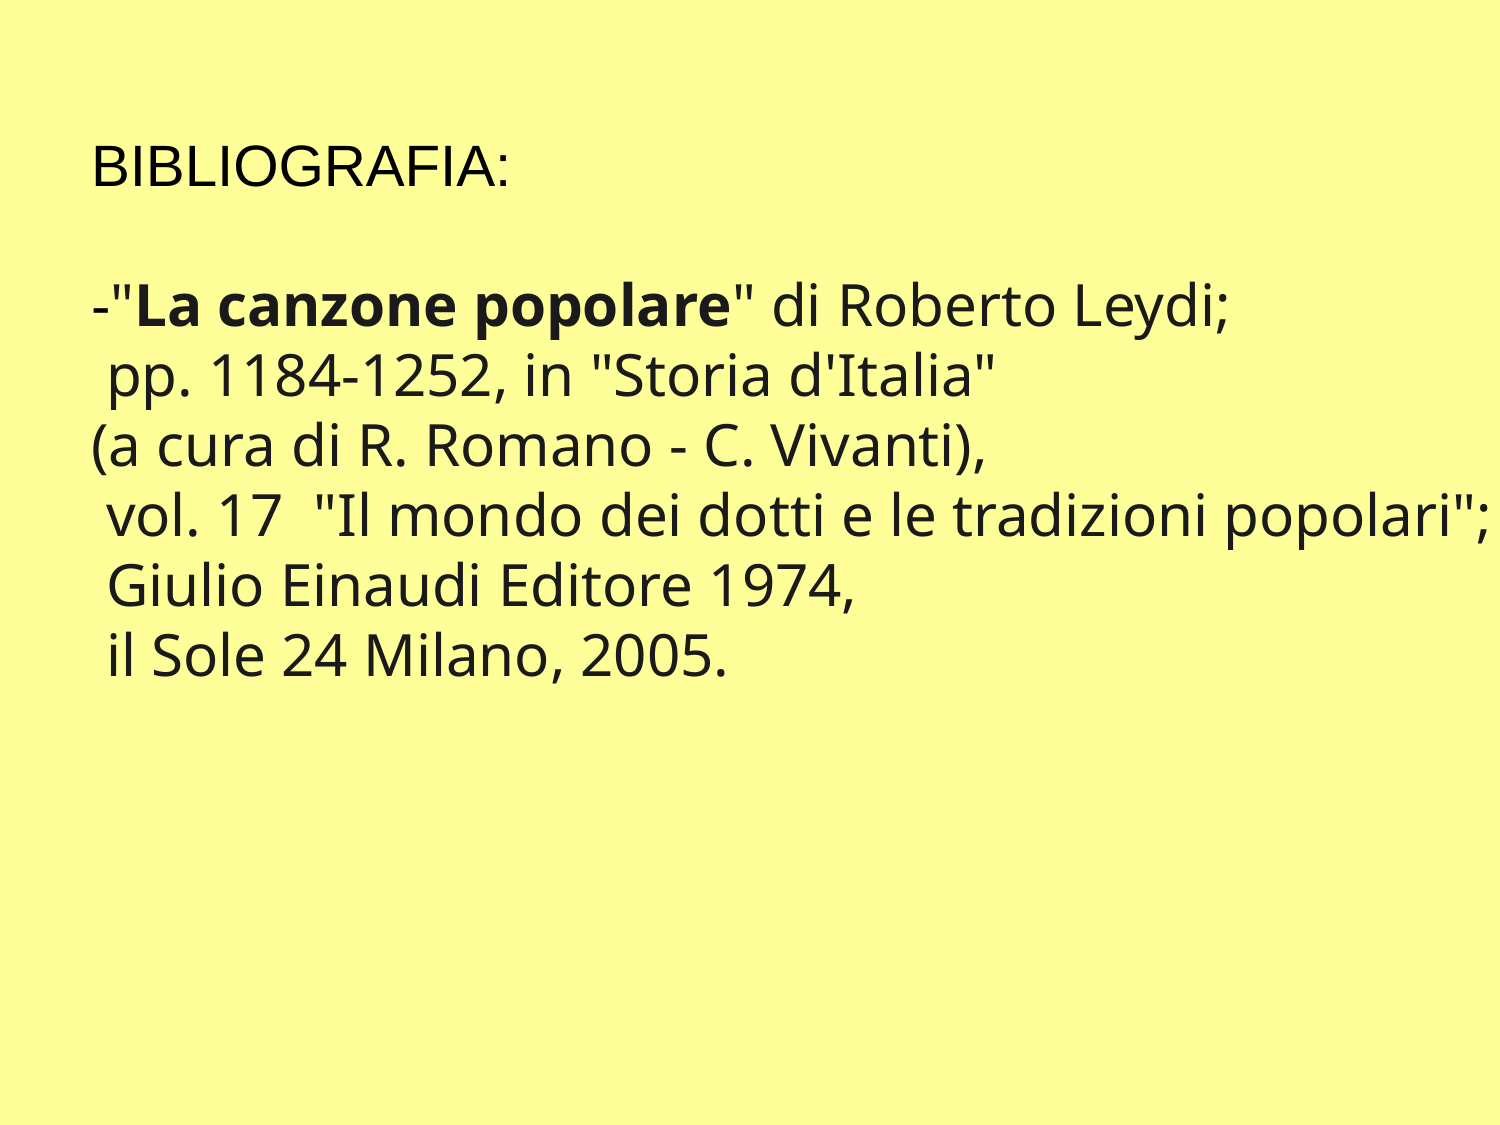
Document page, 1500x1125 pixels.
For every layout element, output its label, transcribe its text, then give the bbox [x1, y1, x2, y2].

text_box BIBLIOGRAFIA: -"La canzone popolare" di Roberto Leydi; pp. 1184-1252, in "Storia d'Italia" (a cura di R. Romano - C. Vivanti), vol. 17 "Il mondo dei dotti e le tradizioni popolari"; Giulio Einaudi Editore 1974, il Sole 24 Milano, 2005. [91, 180, 1441, 636]
